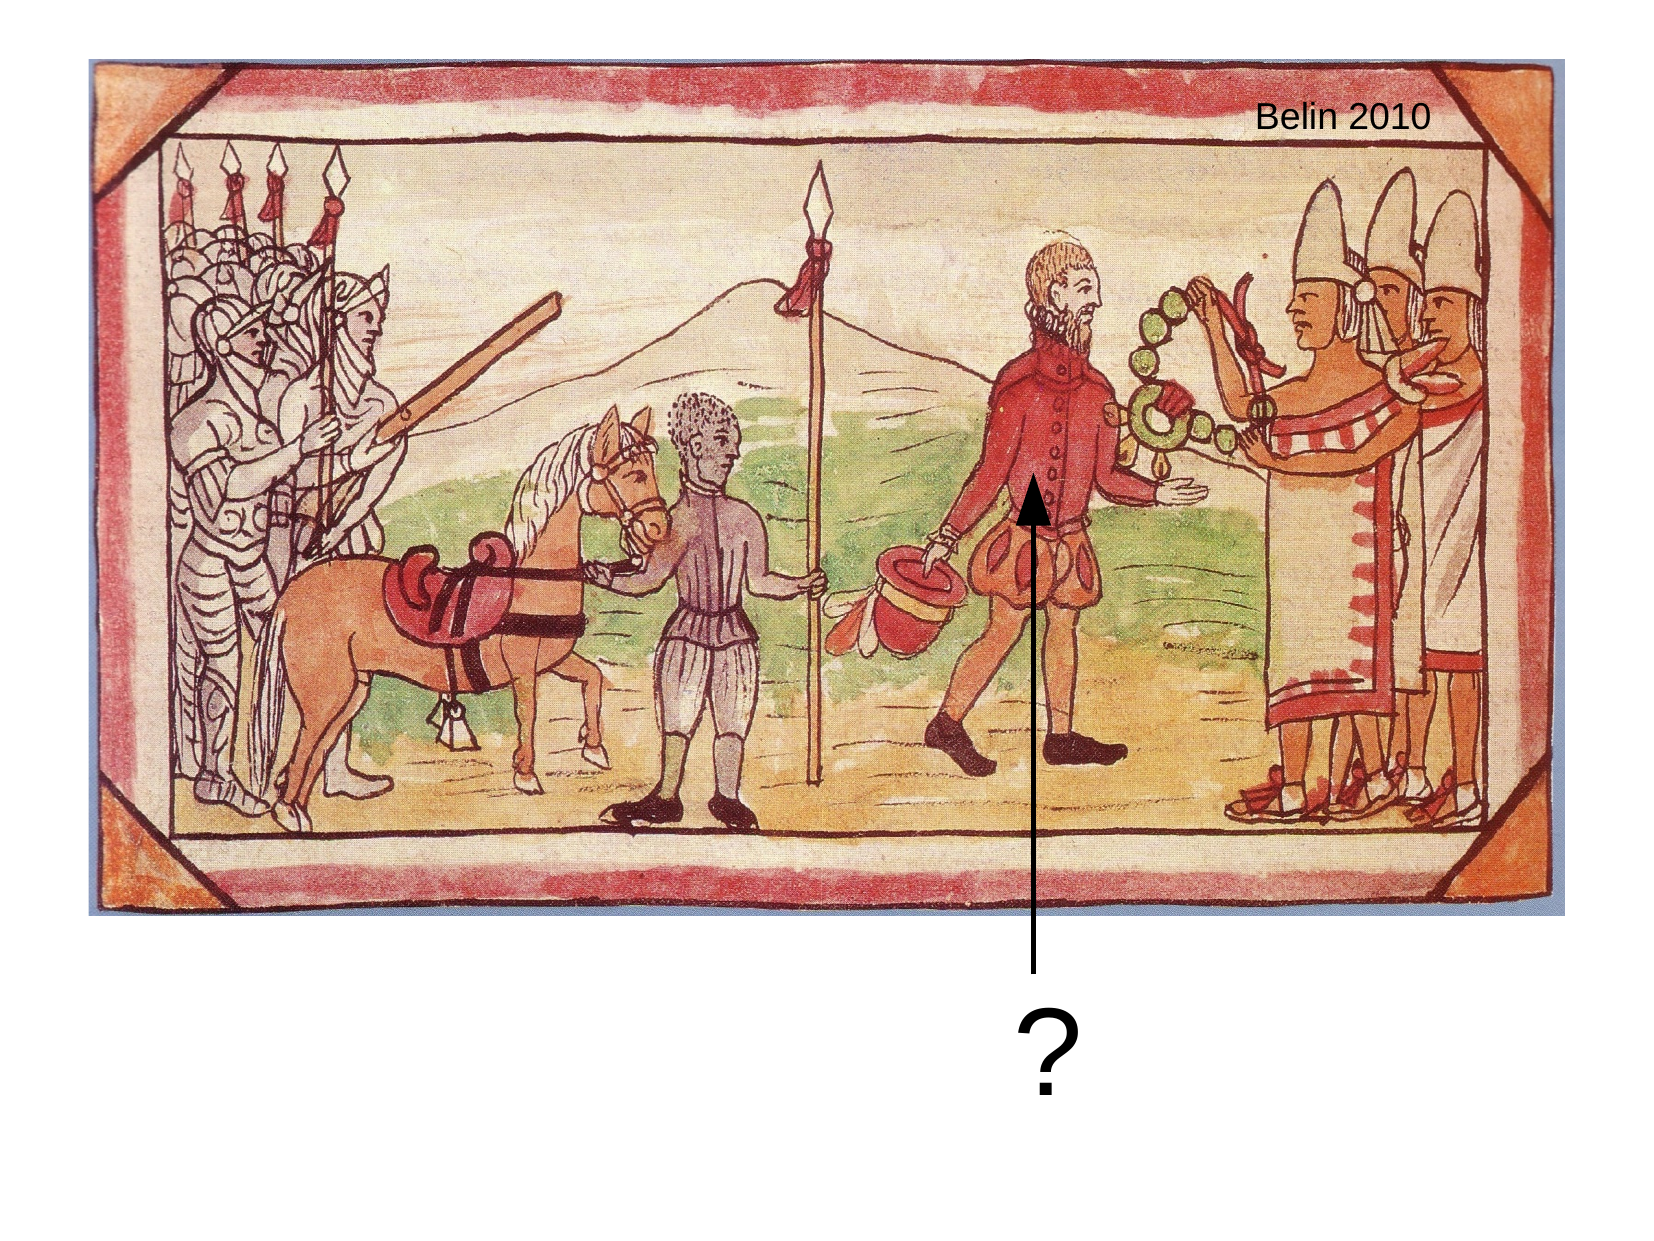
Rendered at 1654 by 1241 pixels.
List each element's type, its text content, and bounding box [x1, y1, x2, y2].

picture [88, 59, 1565, 916]
text_box ? [974, 974, 1123, 1130]
text_box Belin 2010 [1240, 88, 1477, 146]
